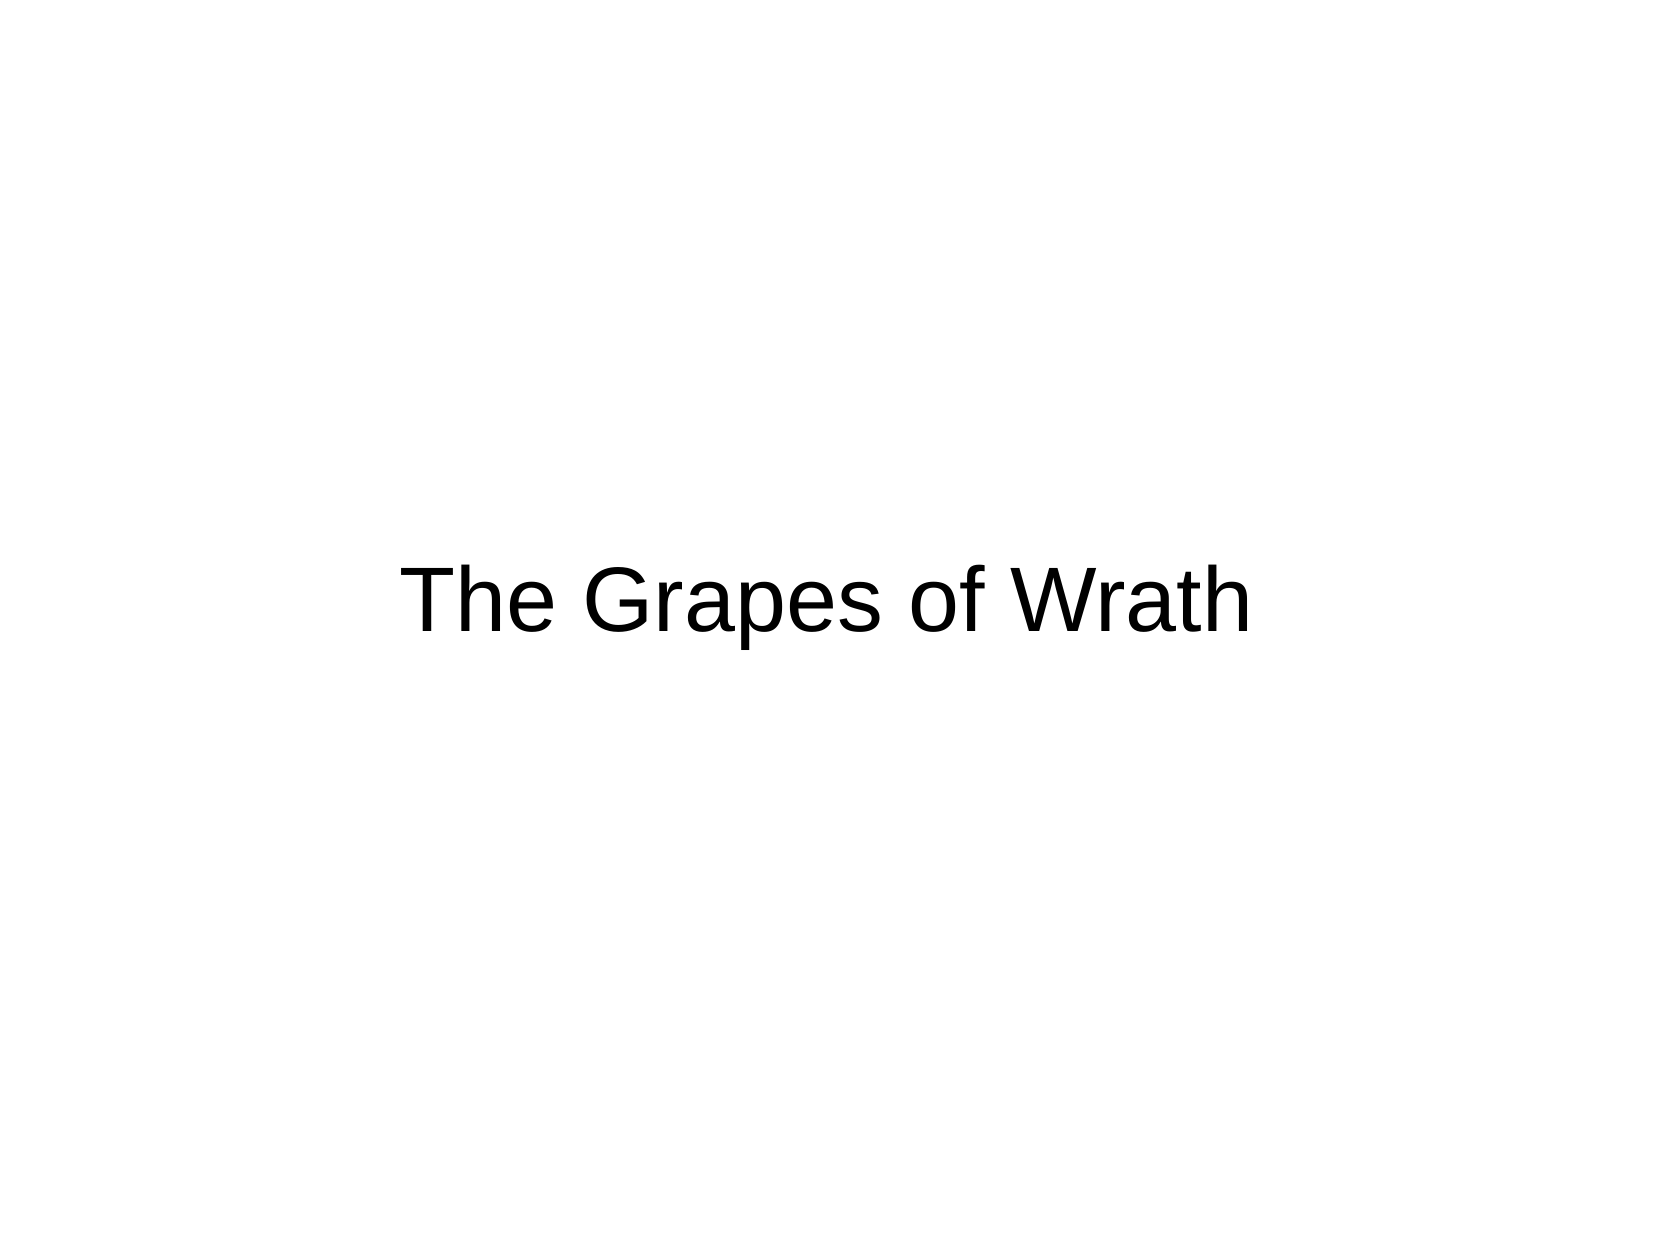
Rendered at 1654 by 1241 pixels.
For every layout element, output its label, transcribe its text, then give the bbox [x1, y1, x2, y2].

title The Grapes of Wrath [82, 496, 1571, 704]
